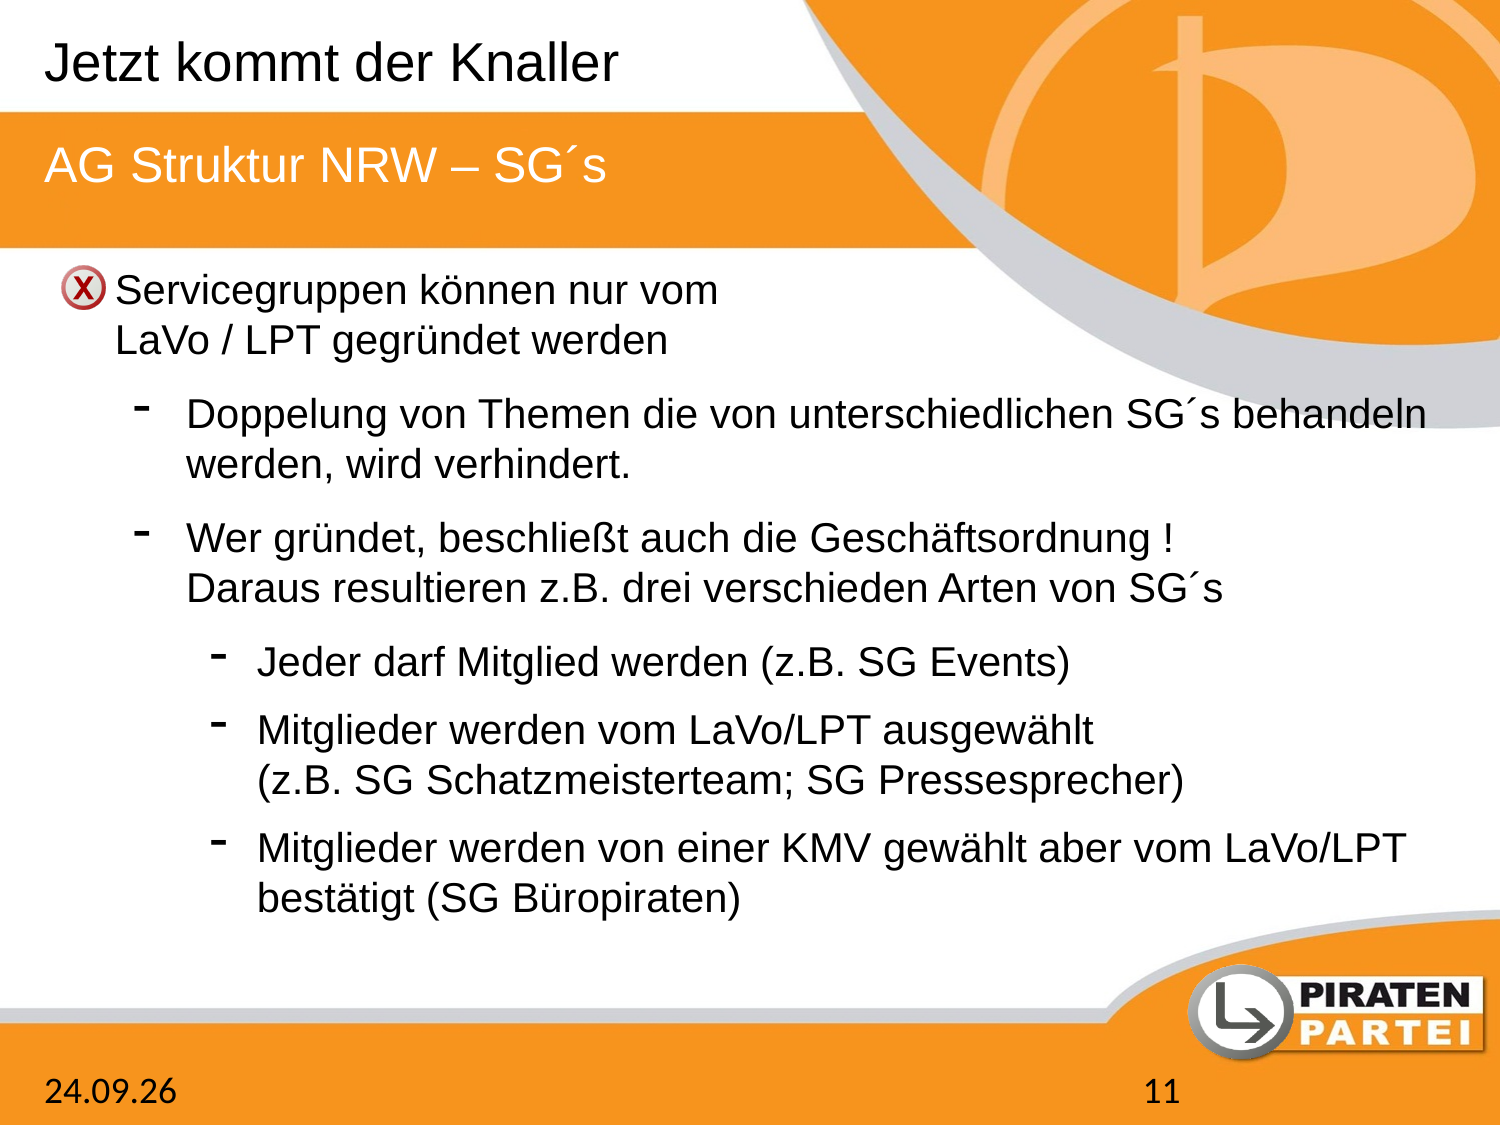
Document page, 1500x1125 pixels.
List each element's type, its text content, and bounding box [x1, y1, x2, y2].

slide_number 01.04.14 [29, 1058, 389, 1103]
title AG Struktur NRW – SG´s [29, 125, 857, 232]
list Jetzt kommt der Knaller [29, 19, 857, 102]
picture [0, 0, 1500, 1125]
slide_number <Nummer> [1128, 1058, 1478, 1103]
list Servicegruppen können nur vom LaVo / LPT gegründet werden Doppelung von Themen die von unterschiedlichen SG´s behandeln werden, wird verhindert. Wer gründet, beschließt auch die Geschäftsordnung ! Daraus resultieren z.B. drei verschieden Arten von SG´s Jeder darf Mitglied werden (z.B. SG Events) Mitglieder werden vom LaVo/LPT ausgewählt (z.B. SG Schatzmeisterteam; SG Pressesprecher) Mitglieder werden von einer KMV gewählt aber vom LaVo/LPT bestätigt (SG Büropiraten) [29, 255, 1471, 1006]
